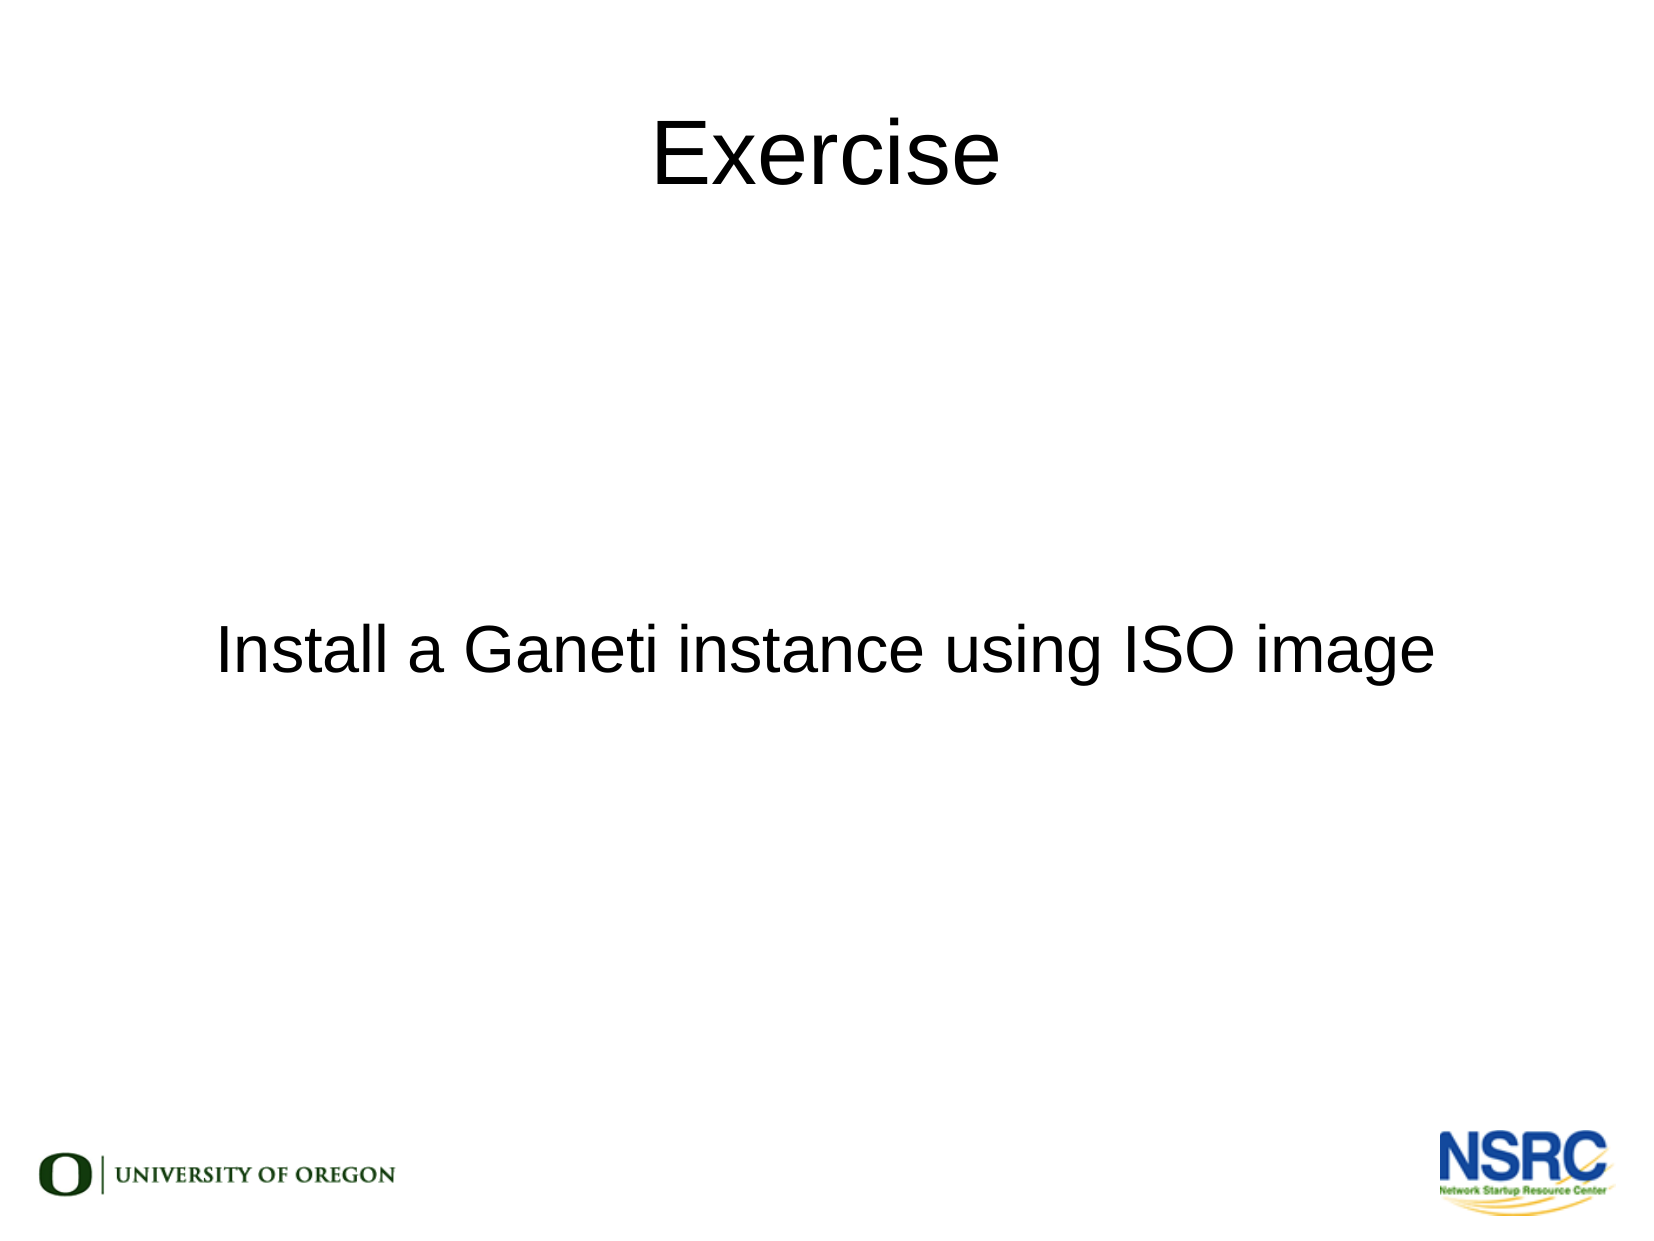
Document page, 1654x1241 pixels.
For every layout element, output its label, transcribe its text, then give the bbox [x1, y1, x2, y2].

picture [1440, 1130, 1616, 1216]
title Exercise [82, 49, 1571, 257]
subtitle Install a Ganeti instance using ISO image [82, 290, 1571, 1010]
picture [37, 1151, 397, 1198]
